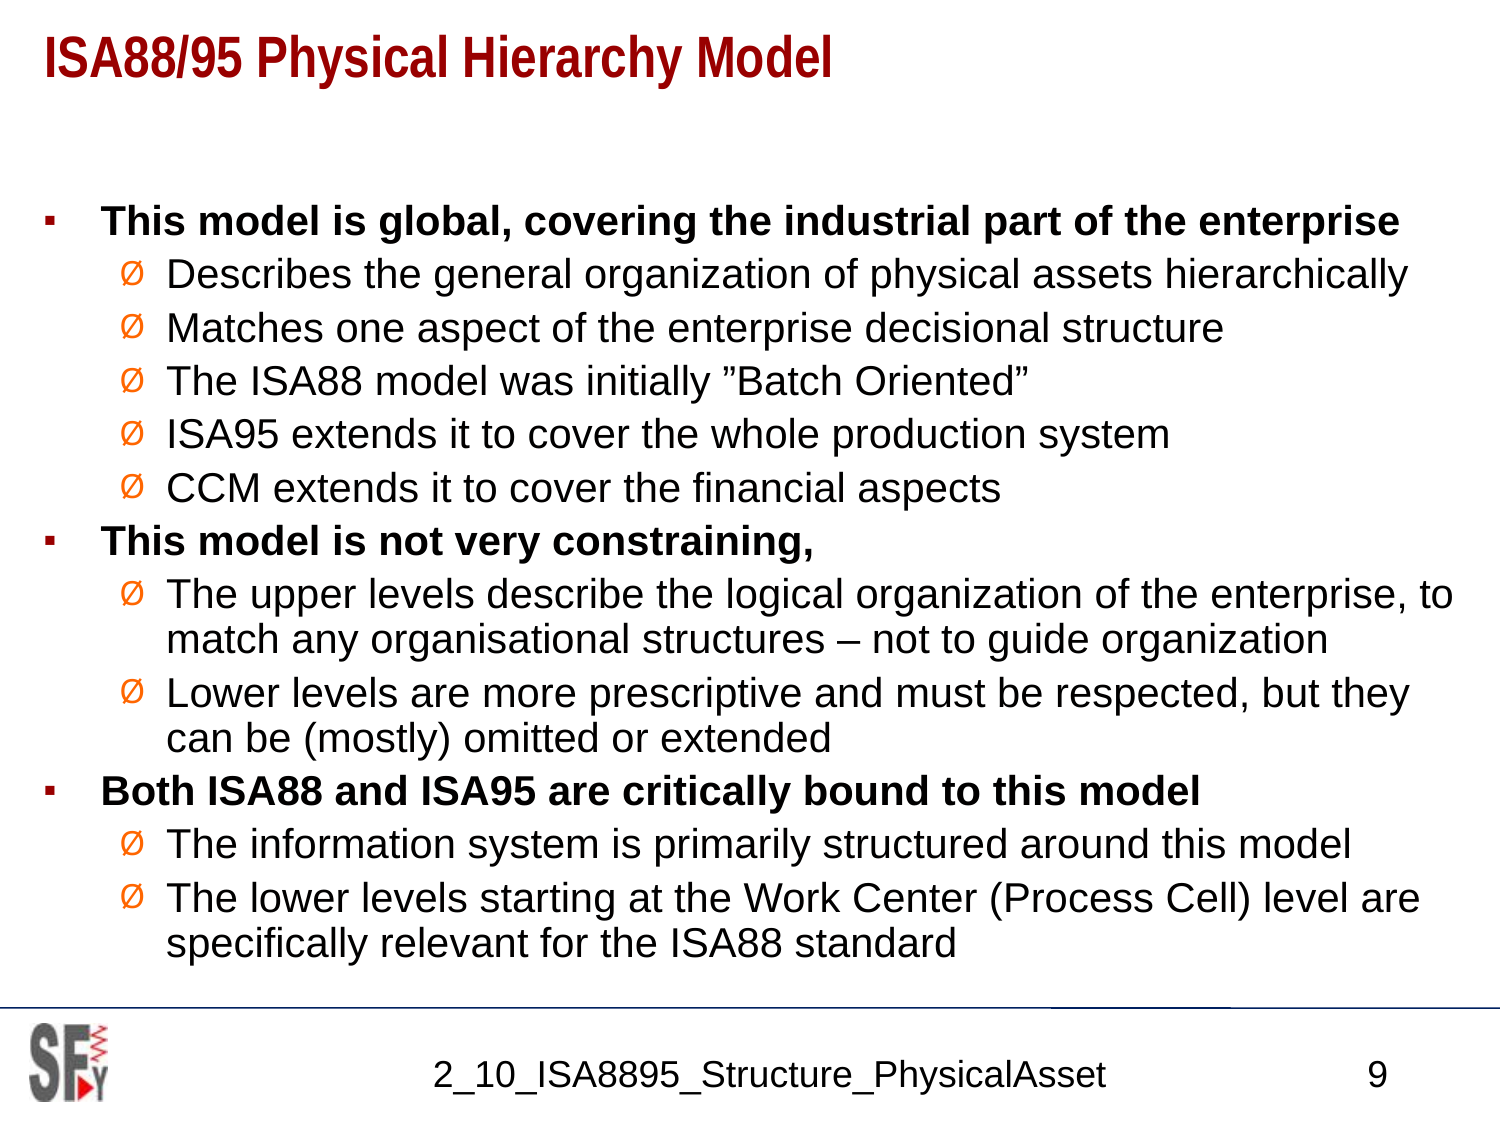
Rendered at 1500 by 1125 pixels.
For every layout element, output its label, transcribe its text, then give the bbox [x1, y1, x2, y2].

picture [29, 1023, 108, 1102]
title ISA88/95 Physical Hierarchy Model [29, 12, 1471, 138]
list This model is global, covering the industrial part of the enterprise Describes the general organization of physical assets hierarchically Matches one aspect of the enterprise decisional structure The ISA88 model was initially ”Batch Oriented” ISA95 extends it to cover the whole production system CCM extends it to cover the financial aspects This model is not very constraining, The upper levels describe the logical organization of the enterprise, to match any organisational structures – not to guide organization Lower levels are more prescriptive and must be respected, but they can be (mostly) omitted or extended Both ISA88 and ISA95 are critically bound to this model The information system is primarily structured around this model The lower levels starting at the Work Center (Process Cell) level are specifically relevant for the ISA88 standard [29, 184, 1471, 988]
footer 2_10_ISA8895_Structure_PhysicalAsset [417, 1034, 1352, 1103]
slide_number <numéro> [1352, 1034, 1490, 1103]
